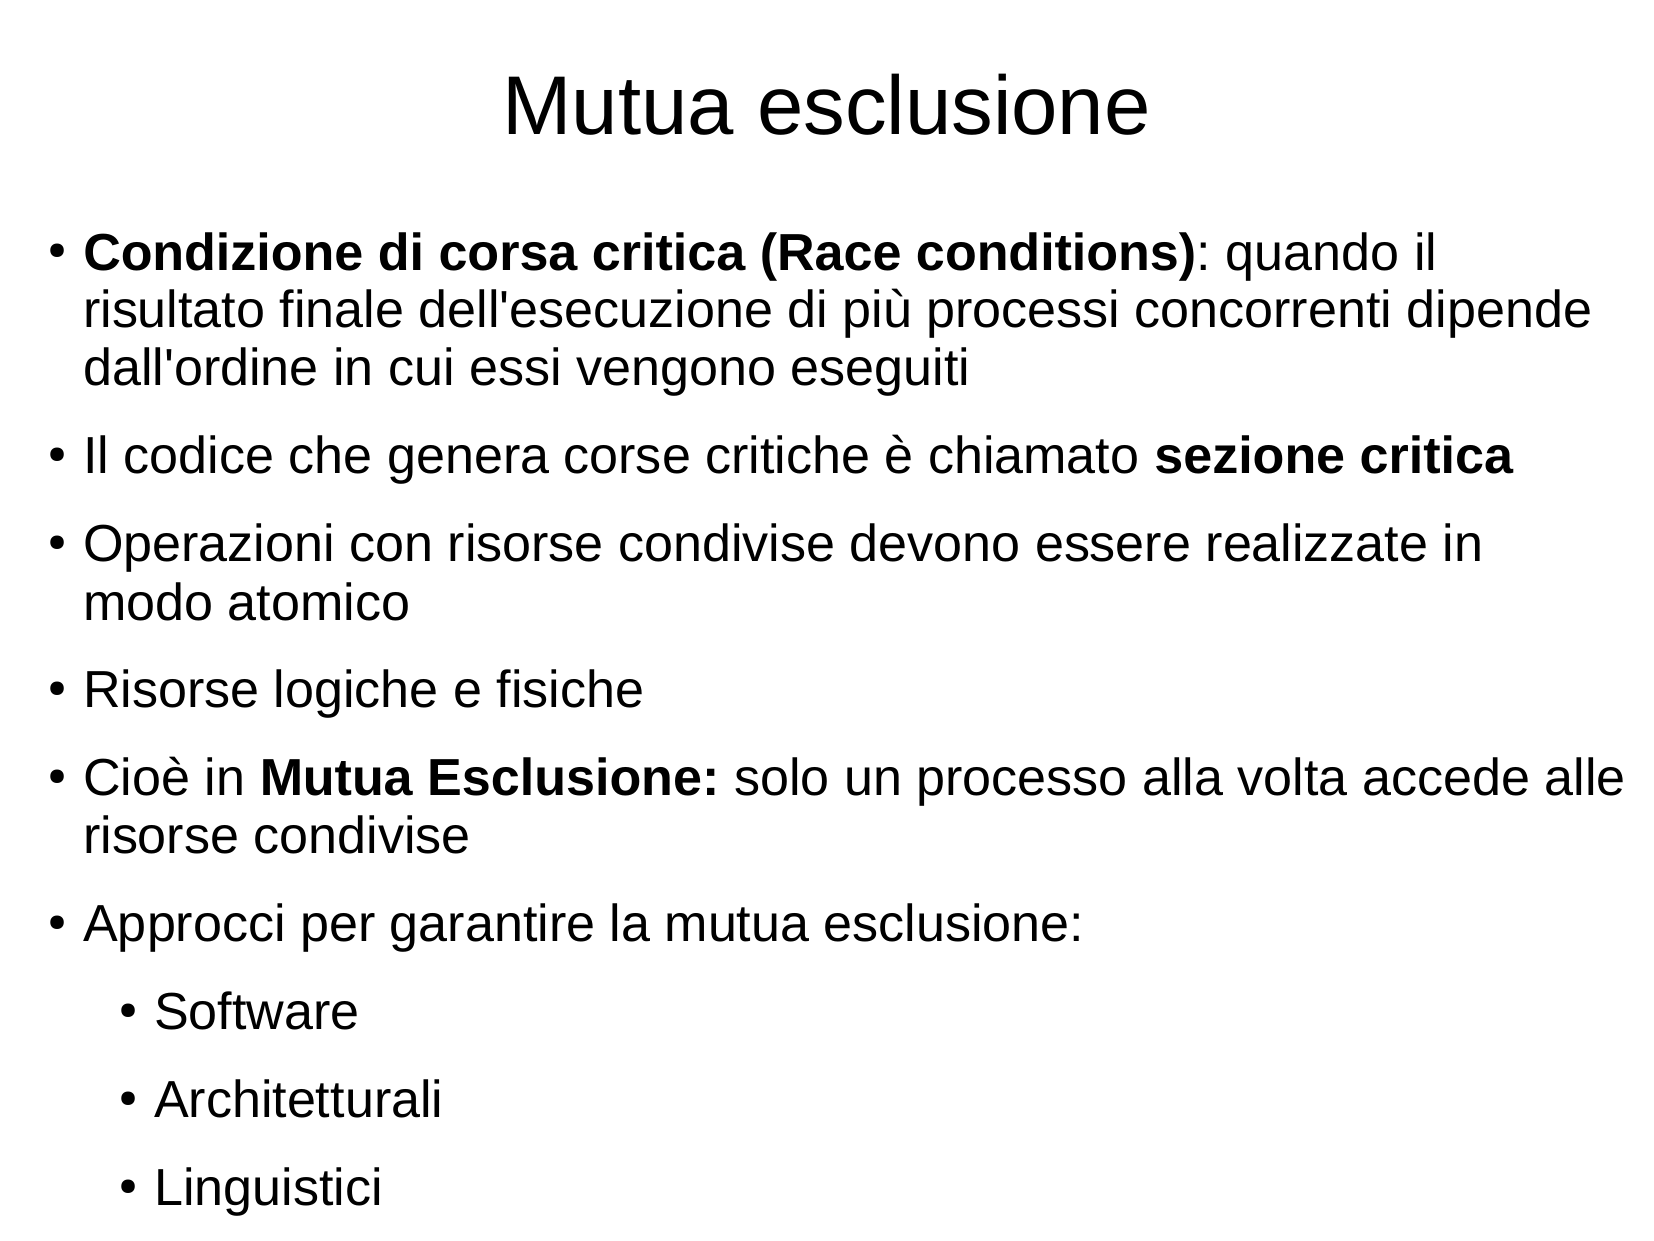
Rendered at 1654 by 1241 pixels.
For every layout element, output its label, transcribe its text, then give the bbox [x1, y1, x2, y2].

title Mutua esclusione [82, 2, 1571, 210]
text_box Condizione di corsa critica (Race conditions): quando il risultato finale dell'esecuzione di più processi concorrenti dipende dall'ordine in cui essi vengono eseguiti Il codice che genera corse critiche è chiamato sezione critica Operazioni con risorse condivise devono essere realizzate in modo atomico Risorse logiche e fisiche Cioè in Mutua Esclusione: solo un processo alla volta accede alle risorse condivise Approcci per garantire la mutua esclusione: Software Architetturali Linguistici [33, 215, 1642, 1232]
